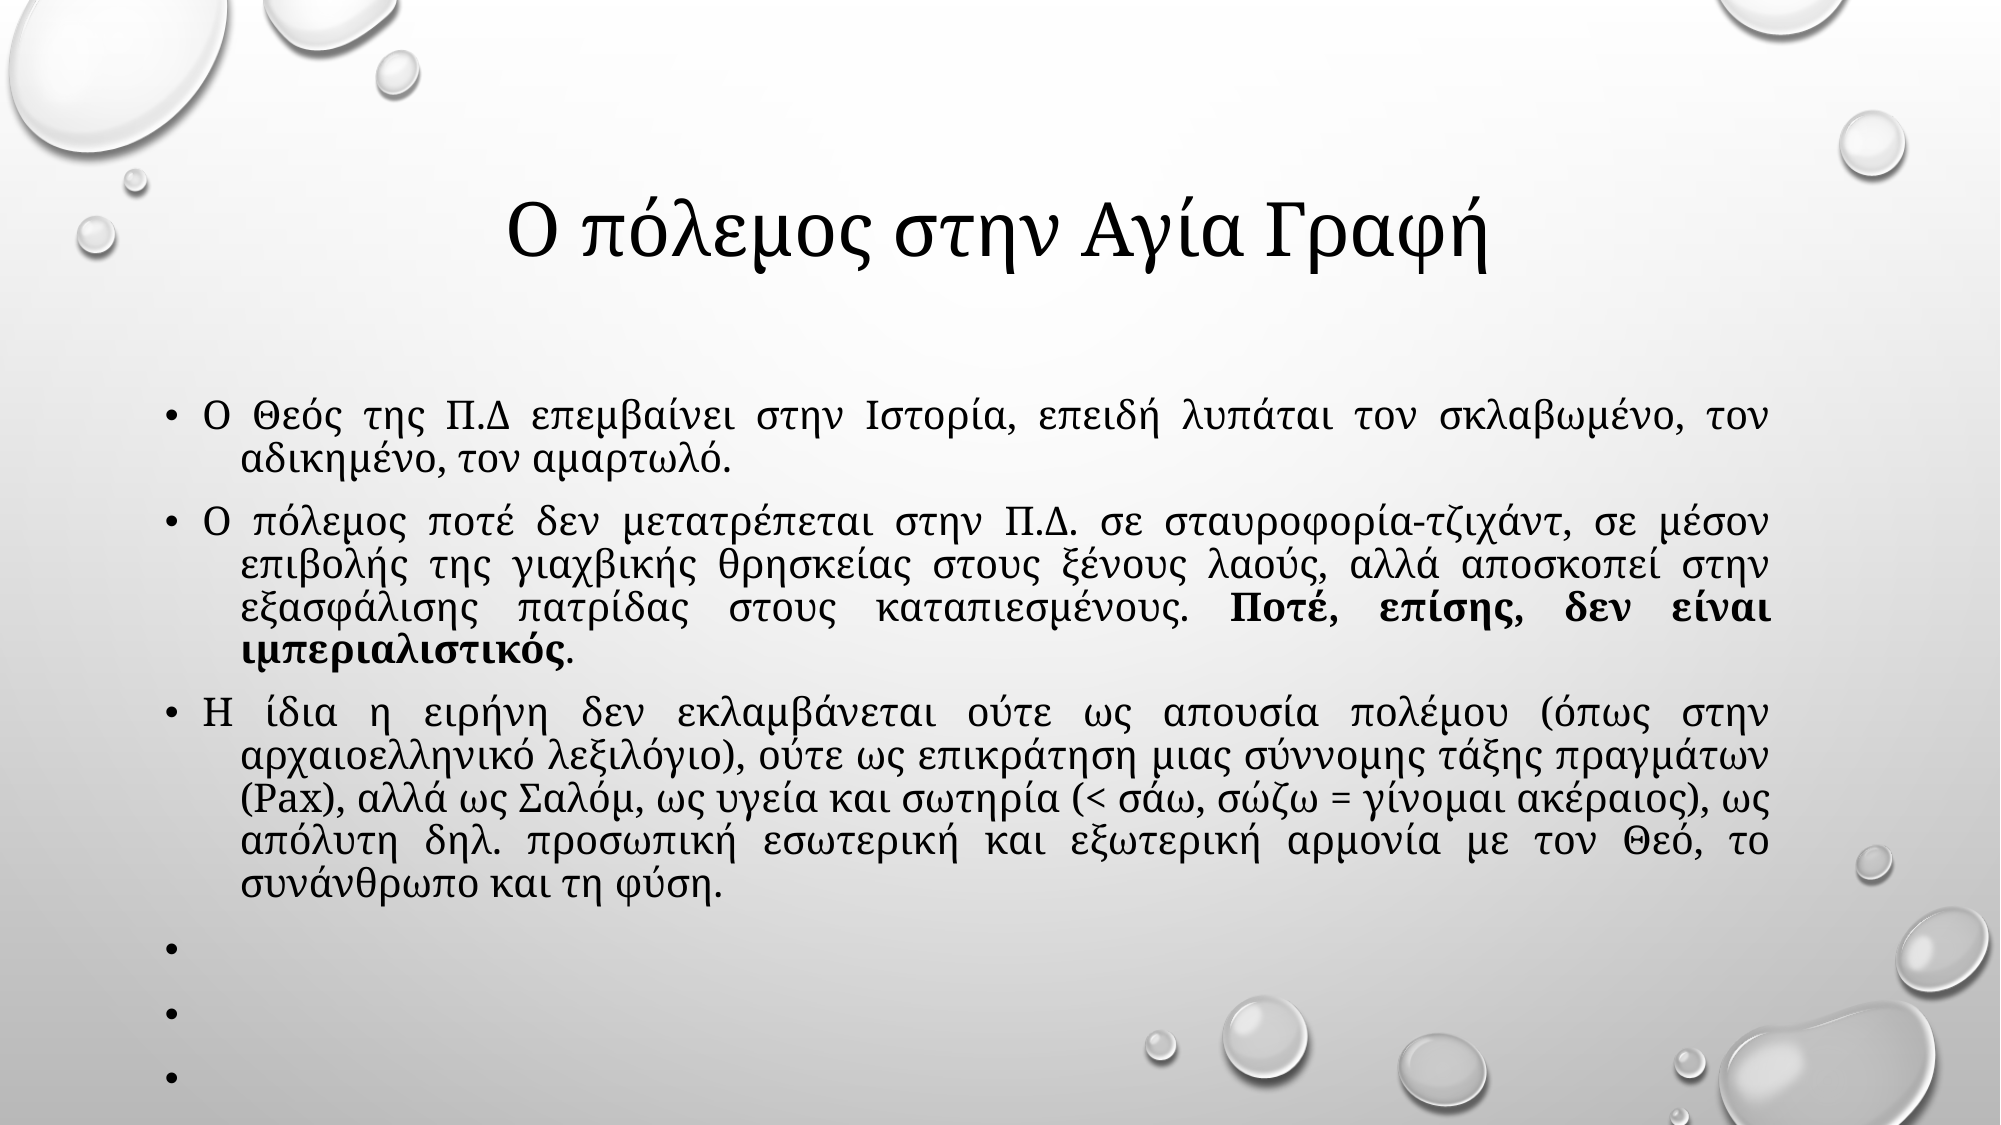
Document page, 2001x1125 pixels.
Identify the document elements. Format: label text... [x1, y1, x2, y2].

title Ο πόλεμος στην Αγία Γραφή [149, 101, 1851, 364]
list Ο Θεός της Π.Δ επεμβαίνει στην Ιστορία, επειδή λυπάται τον σκλαβωμένο, τον αδικημένο, τον αμαρτωλό. Ο πόλεμος ποτέ δεν μετατρέπεται στην Π.Δ. σε σταυροφορία-τζιχάντ, σε μέσον επιβολής της γιαχβικής θρησκείας στους ξένους λαούς, αλλά αποσκοπεί στην εξασφάλισης πατρίδας στους καταπιεσμένους. Ποτέ, επίσης, δεν είναι ιμπεριαλιστικός. Η ίδια η ειρήνη δεν εκλαμβάνεται ούτε ως απουσία πολέμου (όπως στην αρχαιοελληνικό λεξιλόγιο), ούτε ως επικράτηση μιας σύννομης τάξης πραγμάτων (Pax), αλλά ως Σαλόμ, ως υγεία και σωτηρία (< σάω, σώζω = γίνομαι ακέραιος), ως απόλυτη δηλ. προσωπική εσωτερική και εξωτερική αρμονία με τον Θεό, το συνάνθρωπο και τη φύση. [149, 388, 1850, 950]
